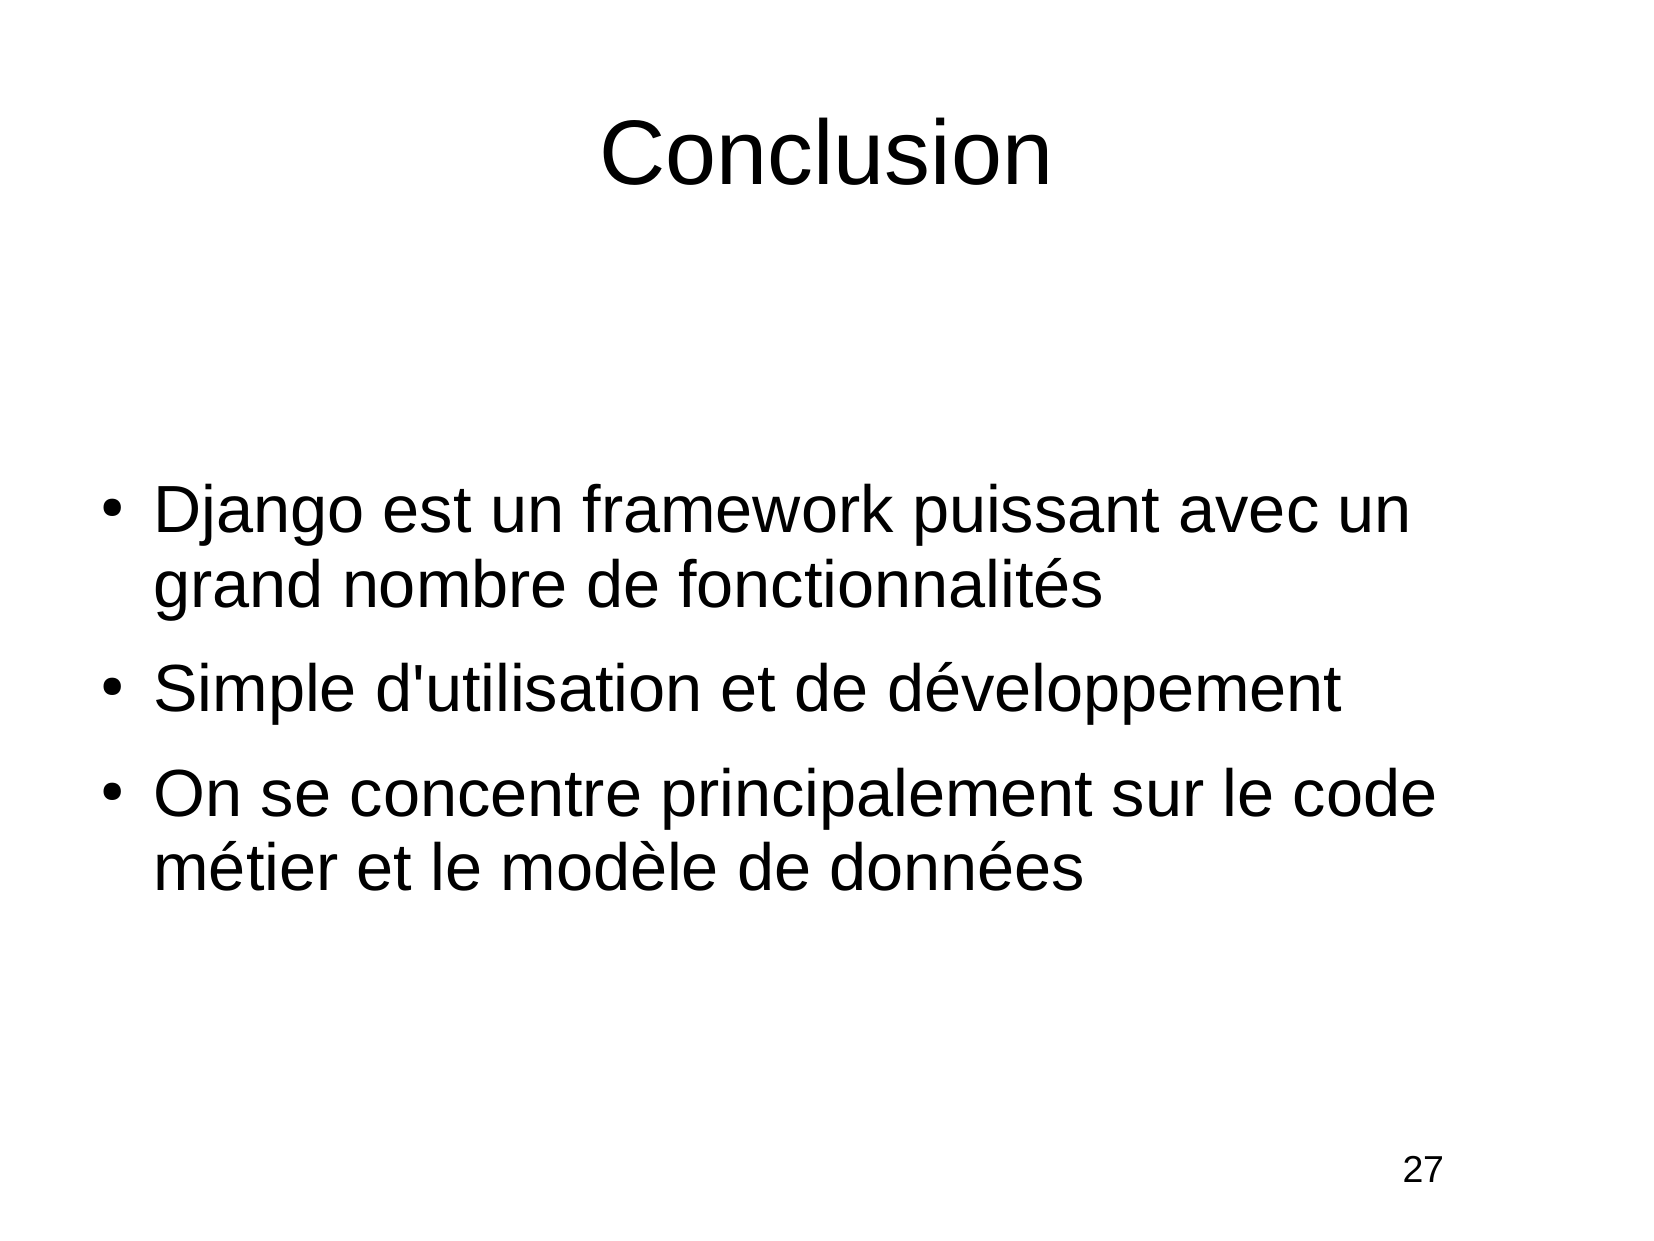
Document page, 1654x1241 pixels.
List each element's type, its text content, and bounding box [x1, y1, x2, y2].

list Django est un framework puissant avec un grand nombre de fonctionnalités Simple d'utilisation et de développement On se concentre principalement sur le code métier et le modèle de données [82, 472, 1536, 950]
title Conclusion [82, 49, 1571, 257]
